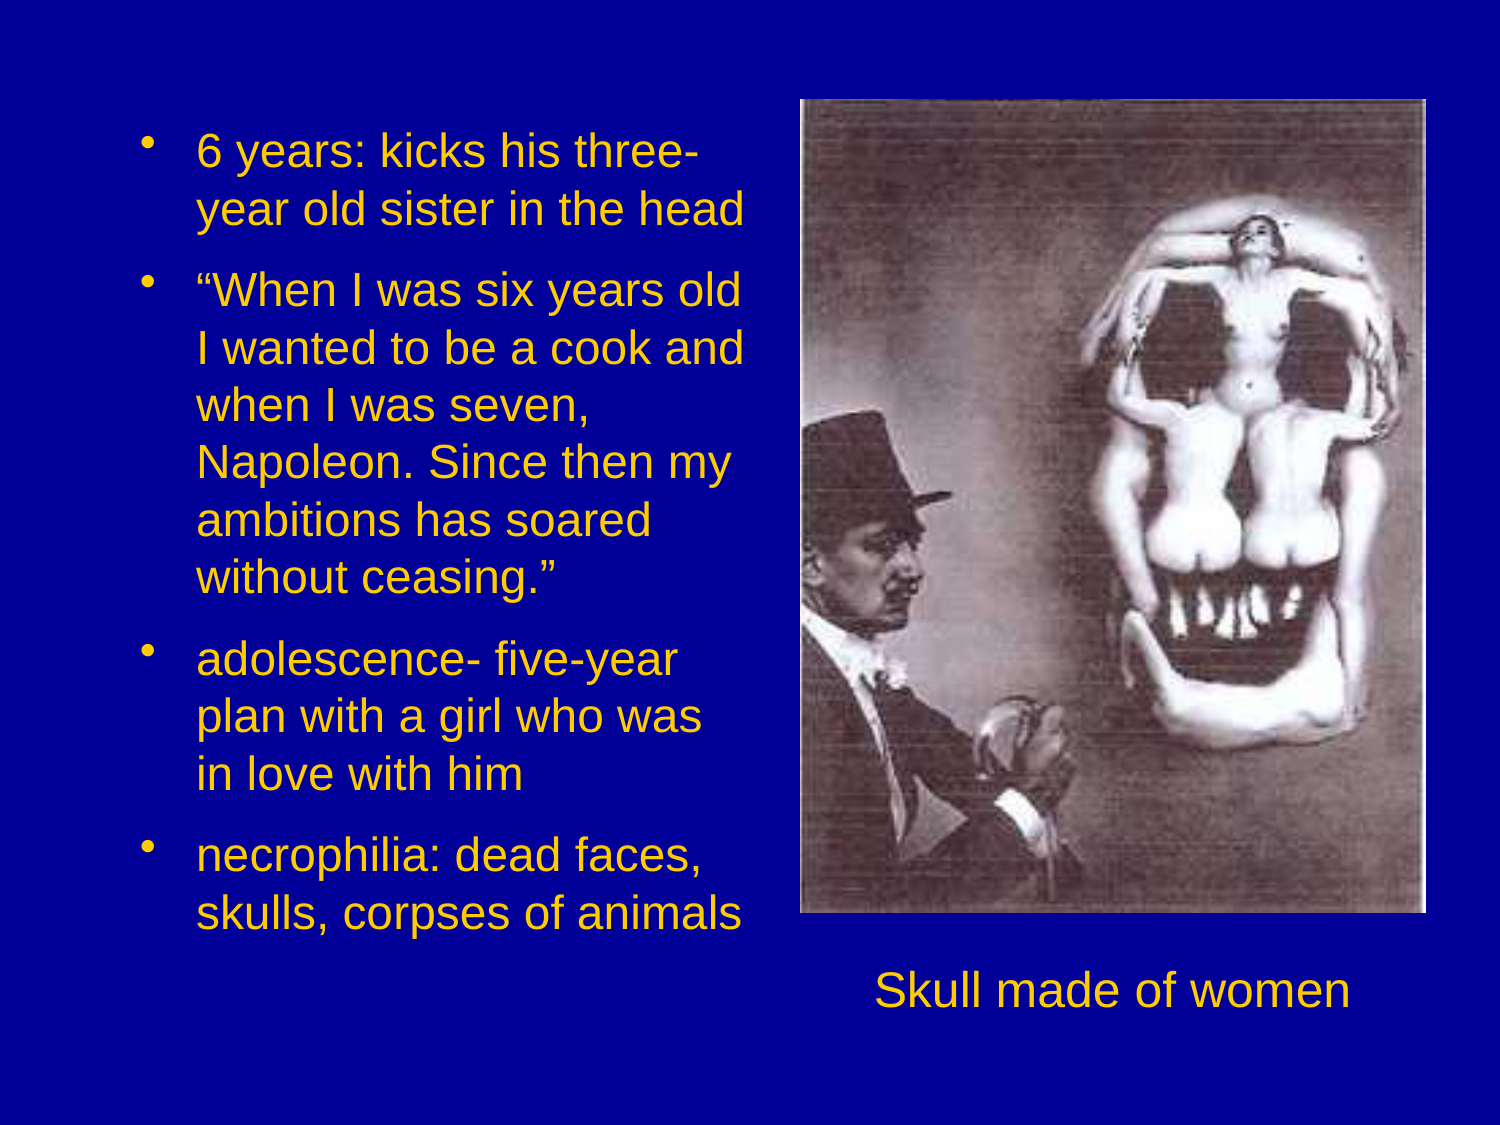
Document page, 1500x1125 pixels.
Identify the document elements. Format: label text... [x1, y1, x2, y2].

text_box 6 years: kicks his three-year old sister in the head “When I was six years old I wanted to be a cook and when I was seven, Napoleon. Since then my ambitions has soared without ceasing.” adolescence- five-year plan with a girl who was in love with him necrophilia: dead faces, skulls, corpses of animals [125, 112, 763, 1013]
picture [800, 99, 1426, 913]
text_box Skull made of women [800, 949, 1425, 1025]
